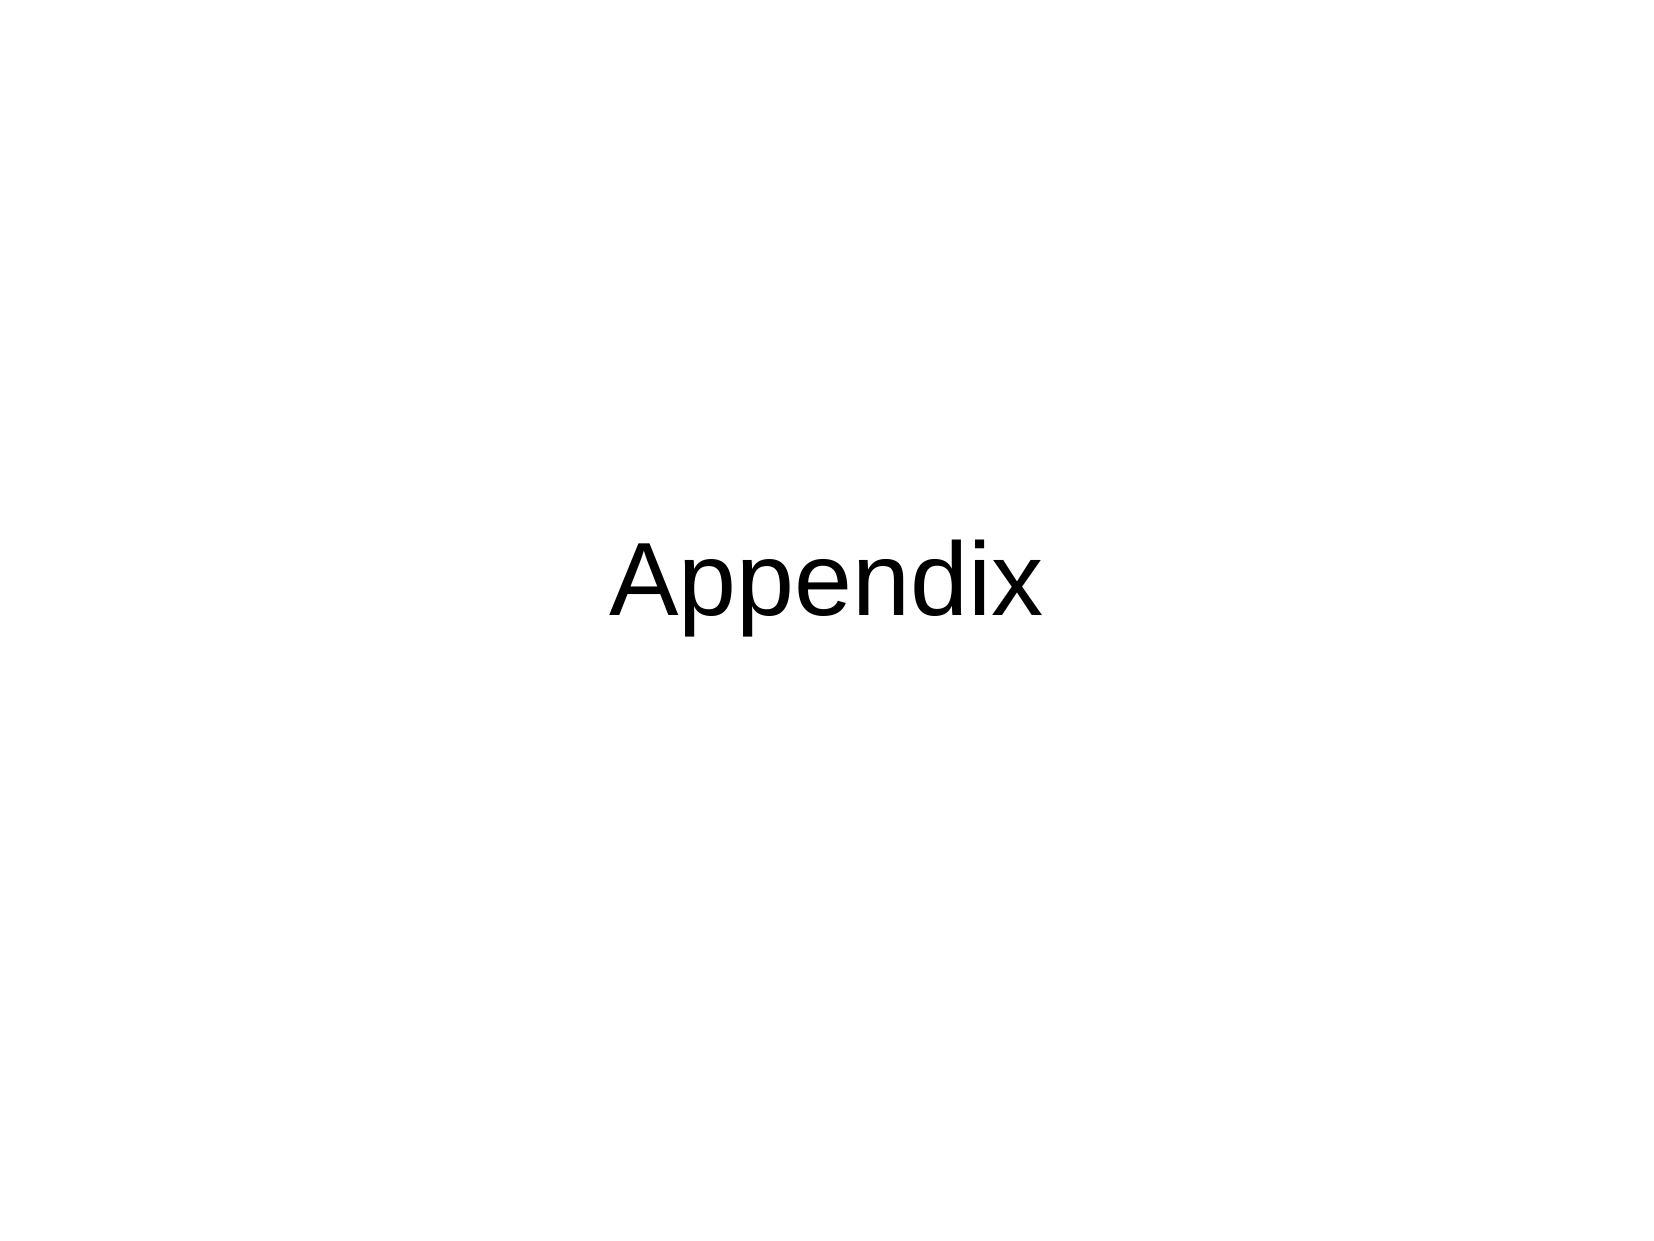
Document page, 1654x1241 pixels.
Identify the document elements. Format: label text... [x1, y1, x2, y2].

subtitle Appendix [82, 49, 1571, 1109]
